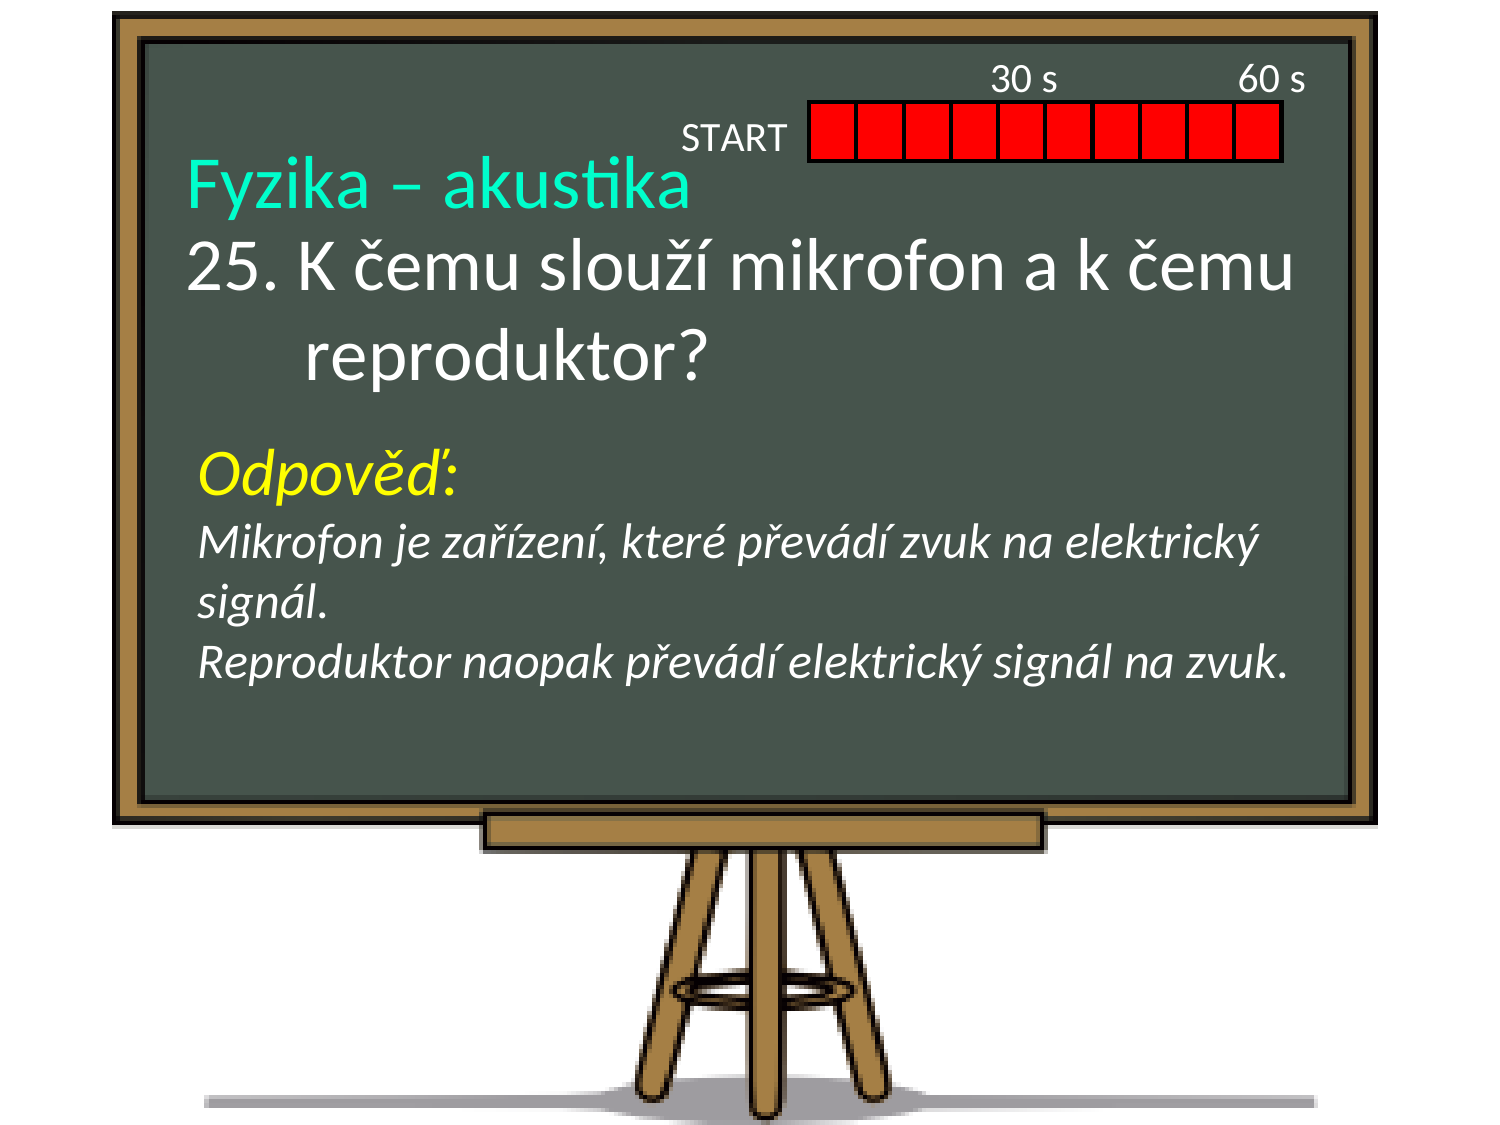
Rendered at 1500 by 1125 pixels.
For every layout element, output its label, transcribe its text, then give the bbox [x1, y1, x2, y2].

text_box [809, 101, 1282, 161]
text_box 60 s [1222, 42, 1321, 109]
text_box 25. K čemu slouží mikrofon a k čemu reproduktor? [171, 207, 1500, 494]
text_box Odpověď: Mikrofon je zařízení, které převádí zvuk na elektrický signál. Reproduktor naopak převádí elektrický signál na zvuk. [183, 420, 1329, 1117]
text_box Fyzika – akustika [171, 125, 709, 231]
picture [112, 11, 1378, 1125]
text_box START [666, 101, 803, 168]
text_box 30 s [975, 42, 1073, 109]
